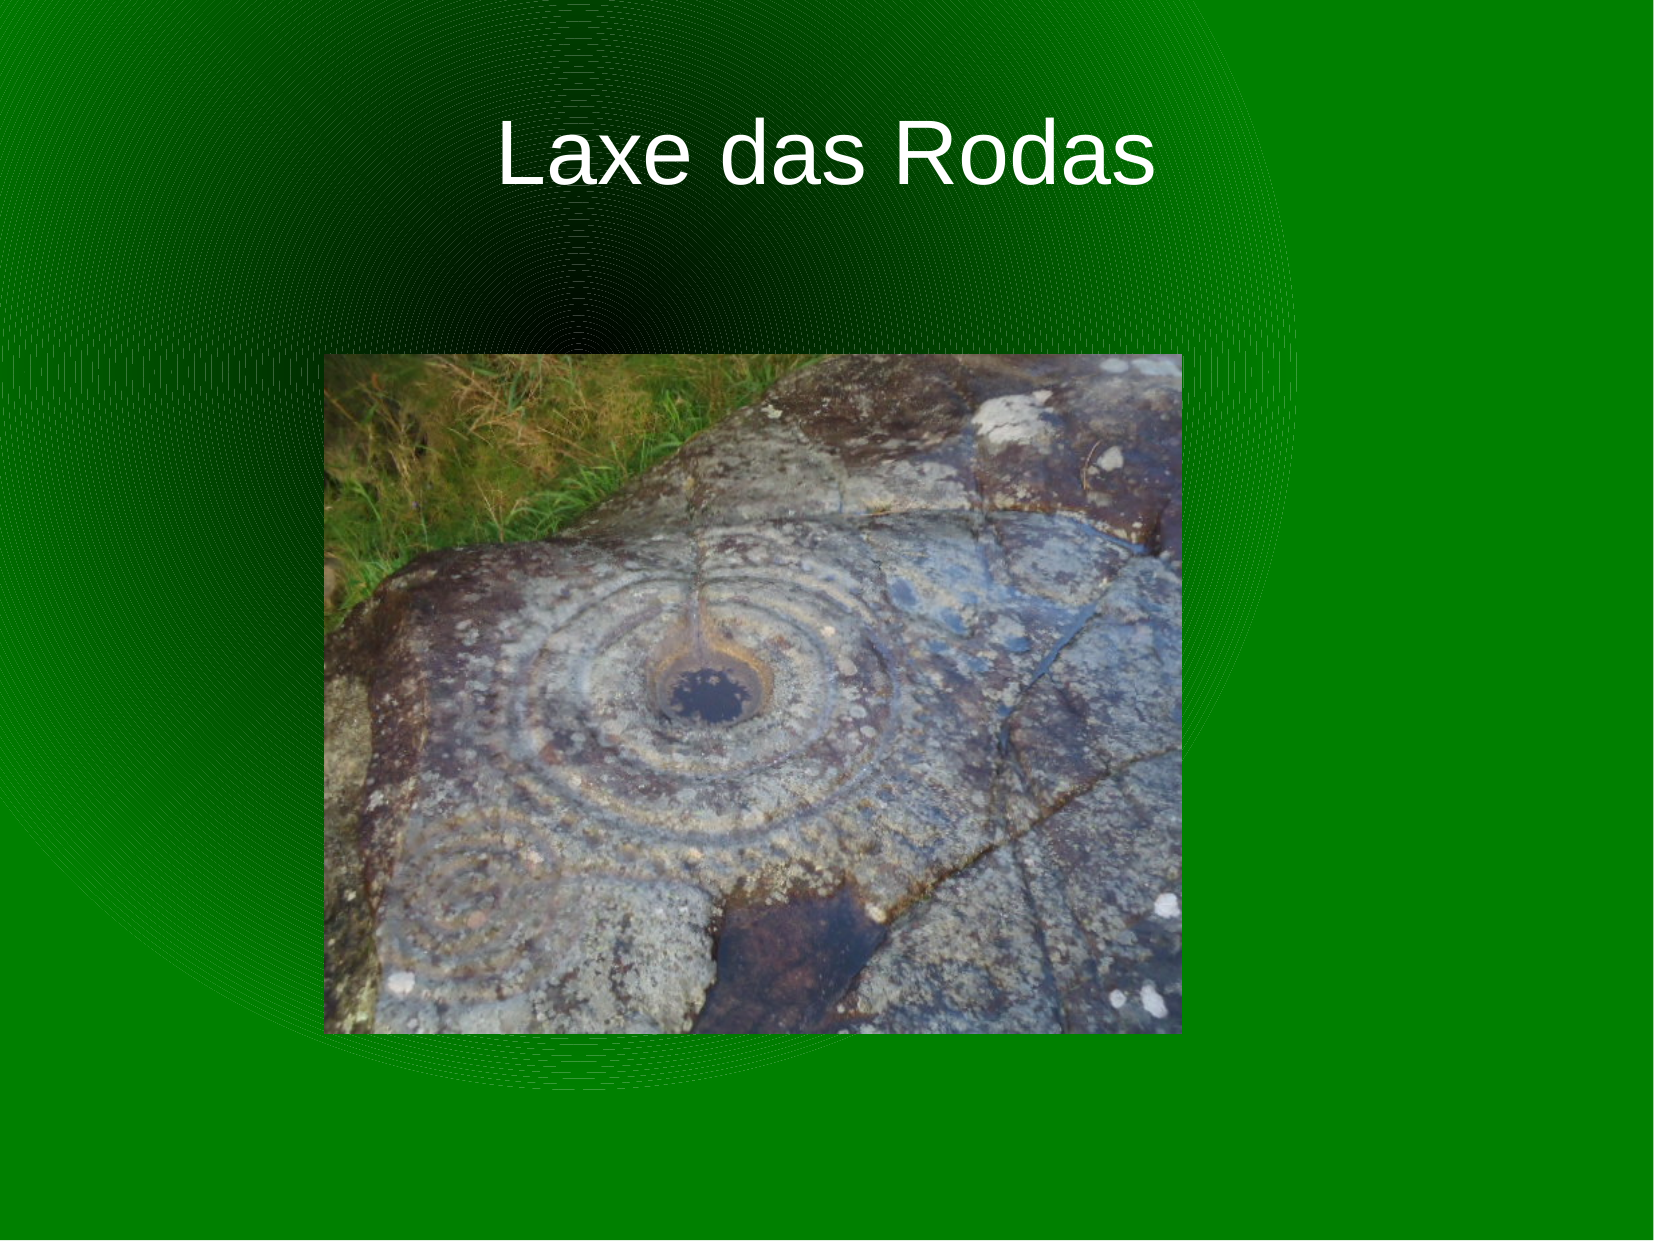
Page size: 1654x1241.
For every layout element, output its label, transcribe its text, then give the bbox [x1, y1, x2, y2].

title Laxe das Rodas [82, 56, 1571, 250]
picture [324, 354, 1182, 1034]
